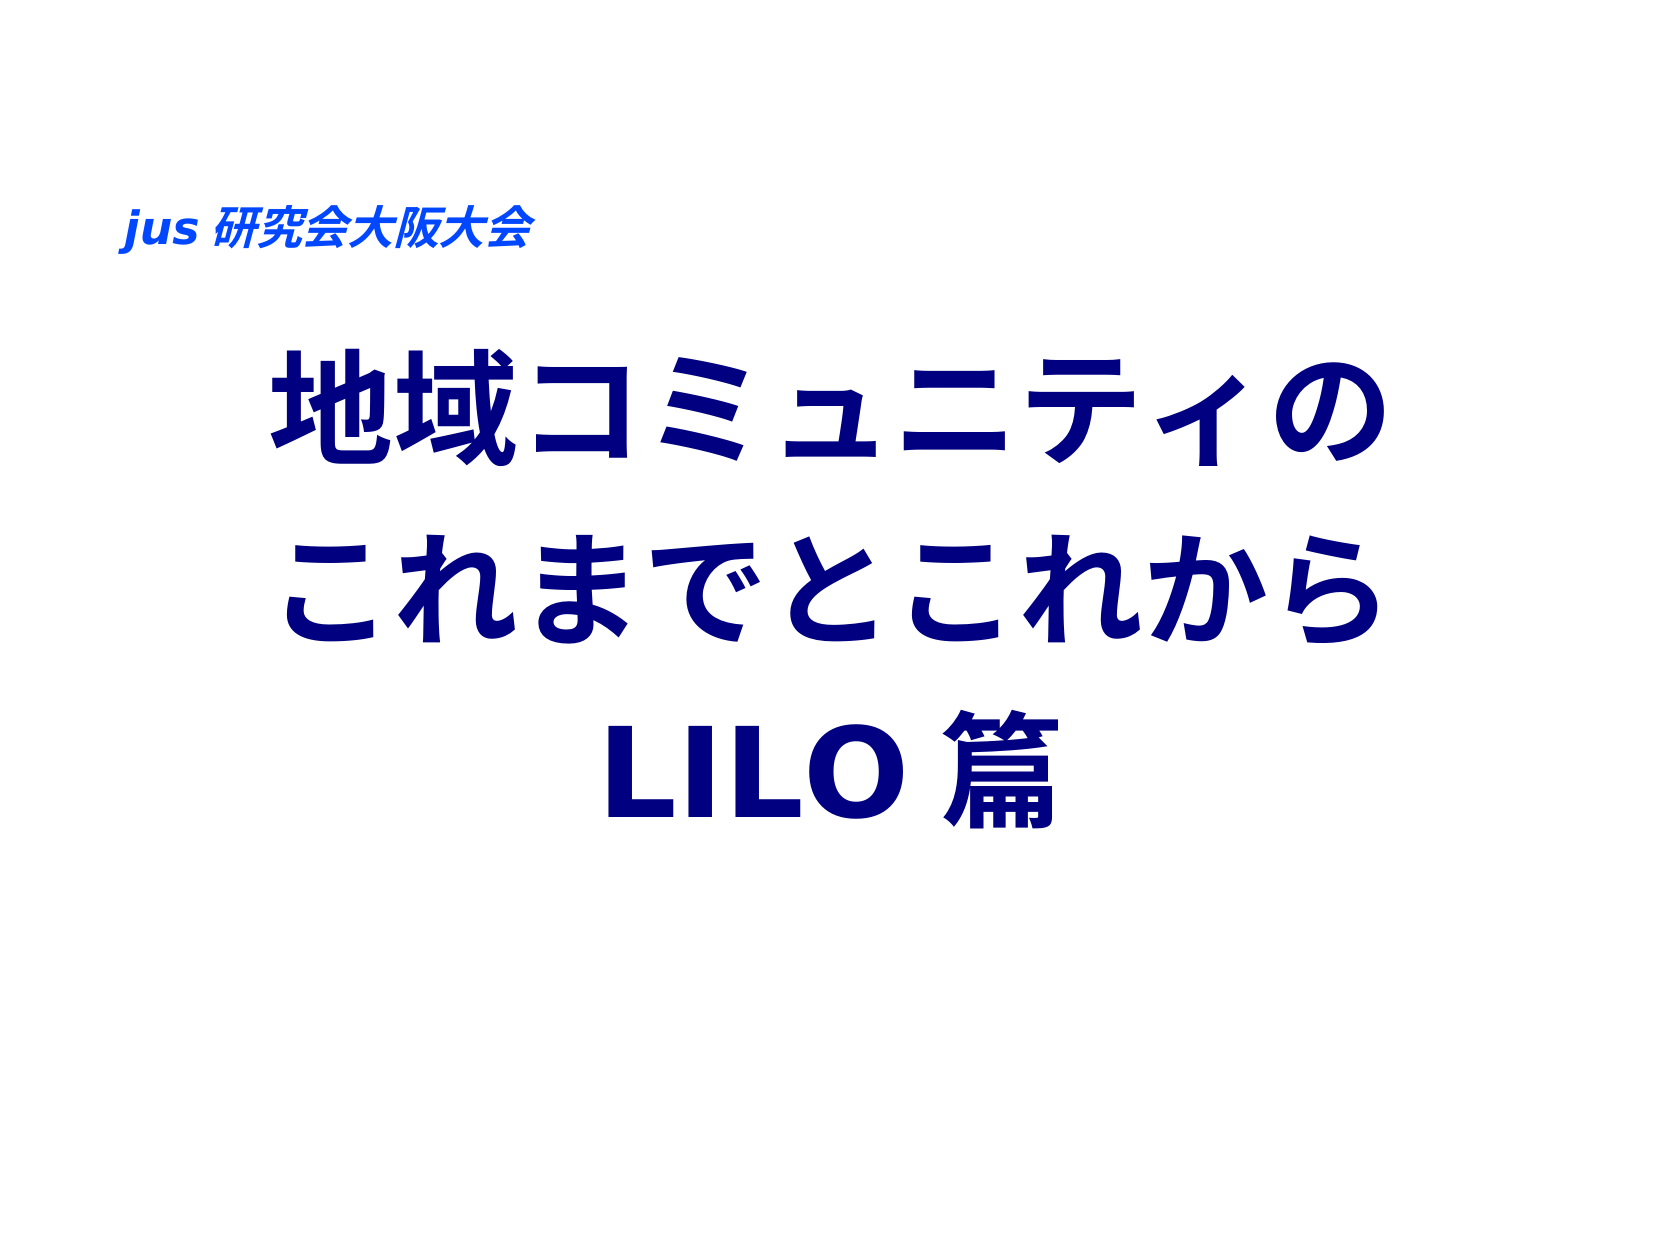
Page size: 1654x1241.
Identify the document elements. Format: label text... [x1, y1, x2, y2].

title 地域コミュニティの これまでとこれから LILO篇 [86, 375, 1576, 790]
text_box jus研究会大阪大会 [109, 184, 1122, 253]
